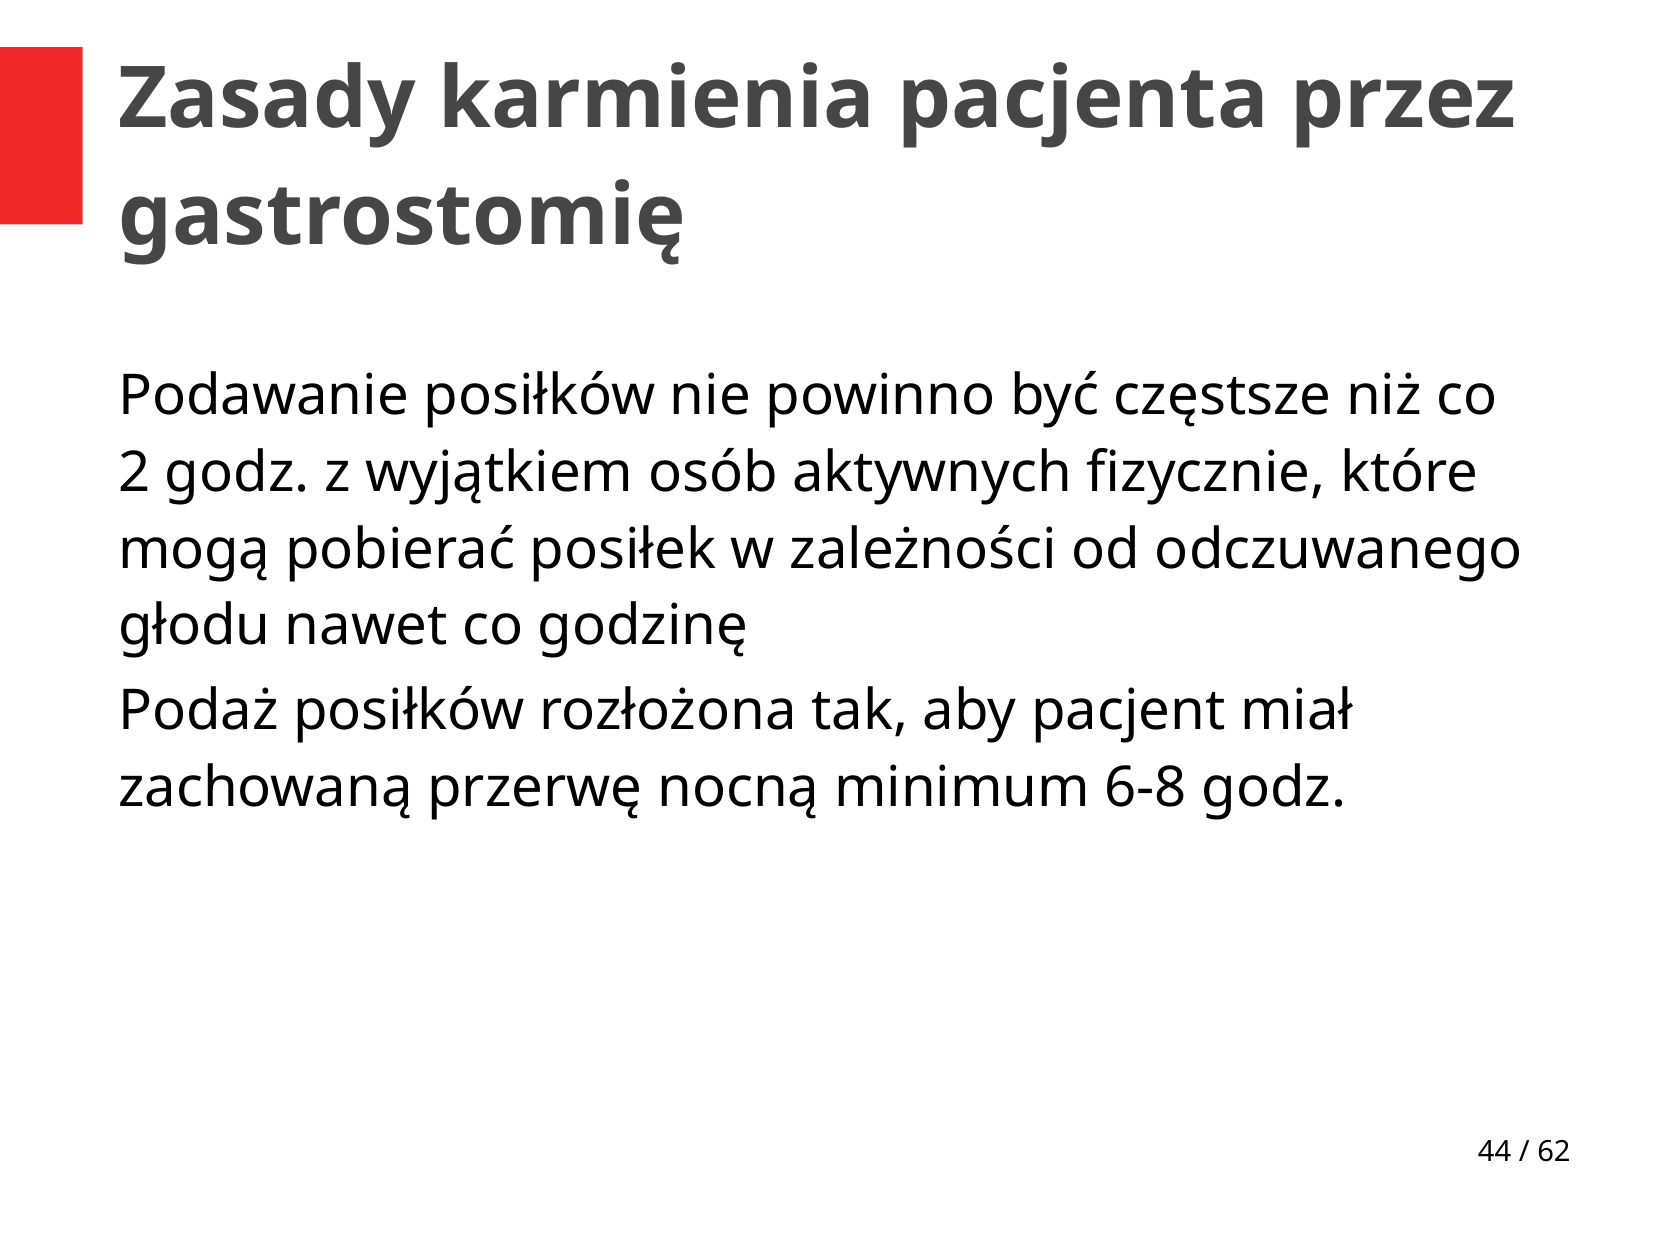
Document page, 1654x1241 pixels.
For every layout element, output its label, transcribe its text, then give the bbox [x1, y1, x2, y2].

title Zasady karmienia pacjenta przez gastrostomię [118, 21, 1571, 285]
list Podawanie posiłków nie powinno być częstsze niż co 2 godz. z wyjątkiem osób aktywnych fizycznie, które mogą pobierać posiłek w zależności od odczuwanego głodu nawet co godzinę Podaż posiłków rozłożona tak, aby pacjent miał zachowaną przerwę nocną minimum 6-8 godz. [118, 354, 1536, 1074]
